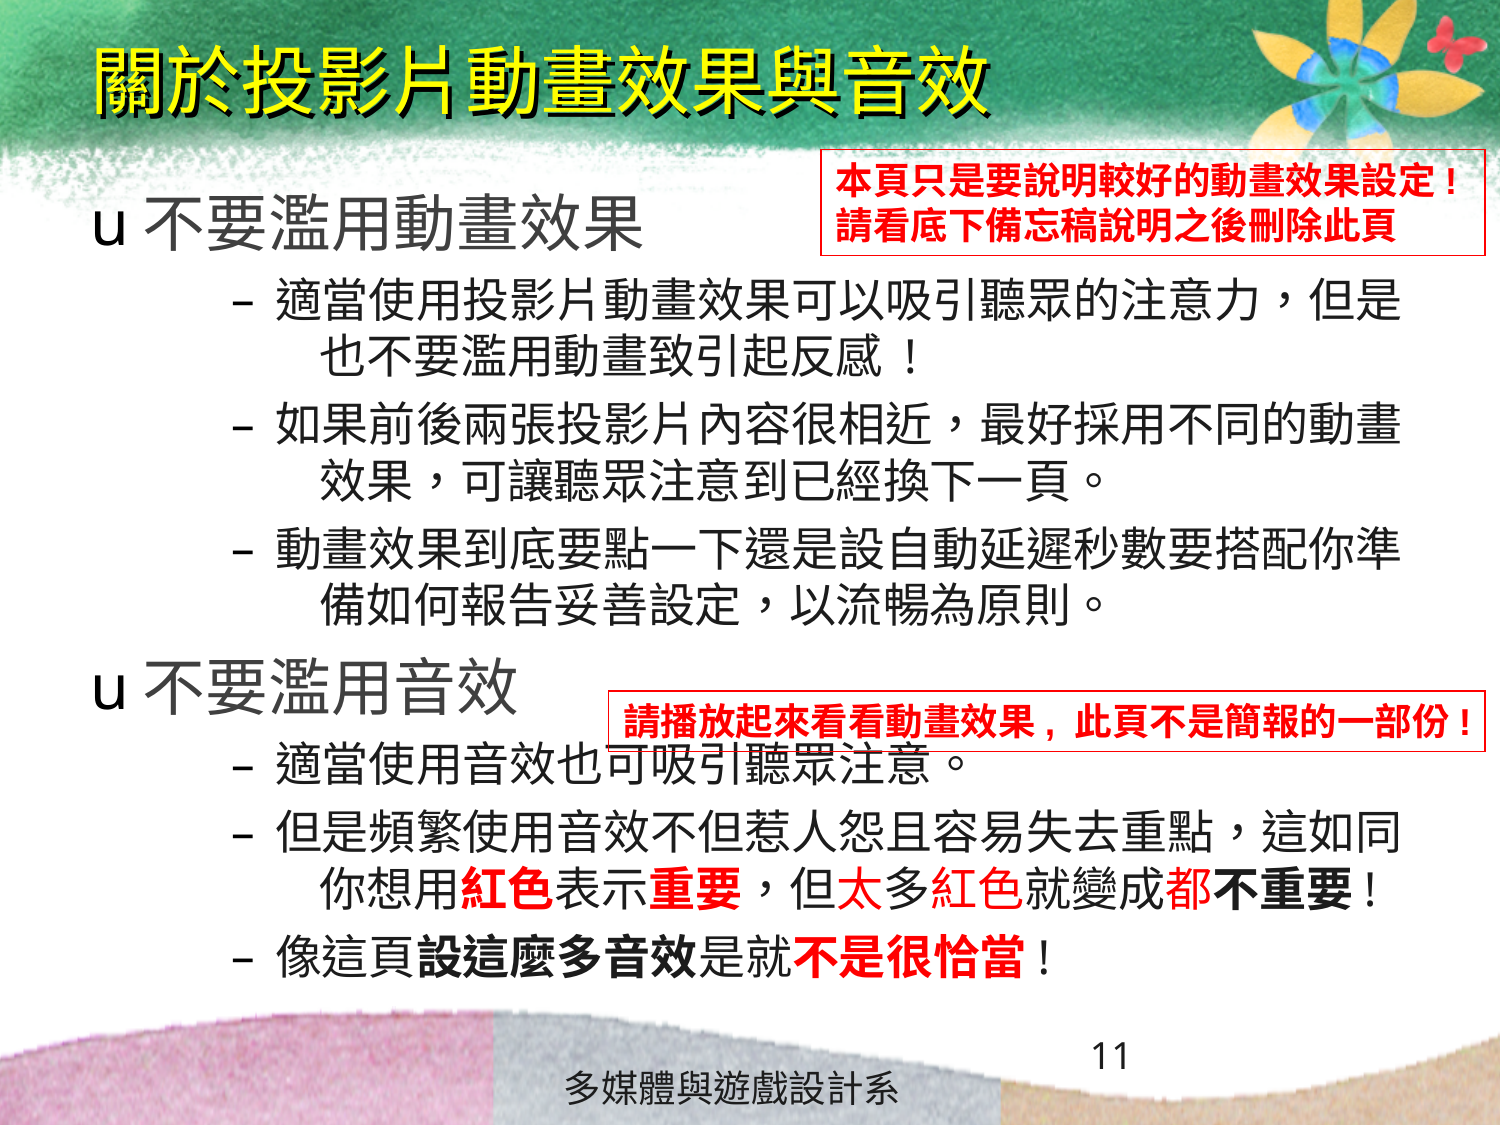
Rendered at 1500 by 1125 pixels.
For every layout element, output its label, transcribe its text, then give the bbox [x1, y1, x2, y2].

text_box 請播放起來看看動畫效果, 此頁不是簡報的一部份! [608, 690, 1486, 752]
text_box [1074, 1024, 1426, 1103]
list 不要濫用動畫效果 適當使用投影片動畫效果可以吸引聽眾的注意力，但是也不要濫用動畫致引起反感 ! 如果前後兩張投影片內容很相近，最好採用不同的動畫效果，可讓聽眾注意到已經換下一頁。 動畫效果到底要點一下還是設自動延遲秒數要搭配你準備如何報告妥善設定，以流暢為原則。 不要濫用音效 適當使用音效也可吸引聽眾注意。 但是頻繁使用音效不但惹人怨且容易失去重點，這如同你想用紅色表示重要，但太多紅色就變成都不重要! 像這頁設這麼多音效是就不是很恰當! [75, 175, 1426, 1006]
title 關於投影片動畫效果與音效 [75, 16, 1426, 141]
text_box 本頁只是要說明較好的動畫效果設定! 請看底下備忘稿說明之後刪除此頁 [820, 149, 1486, 256]
